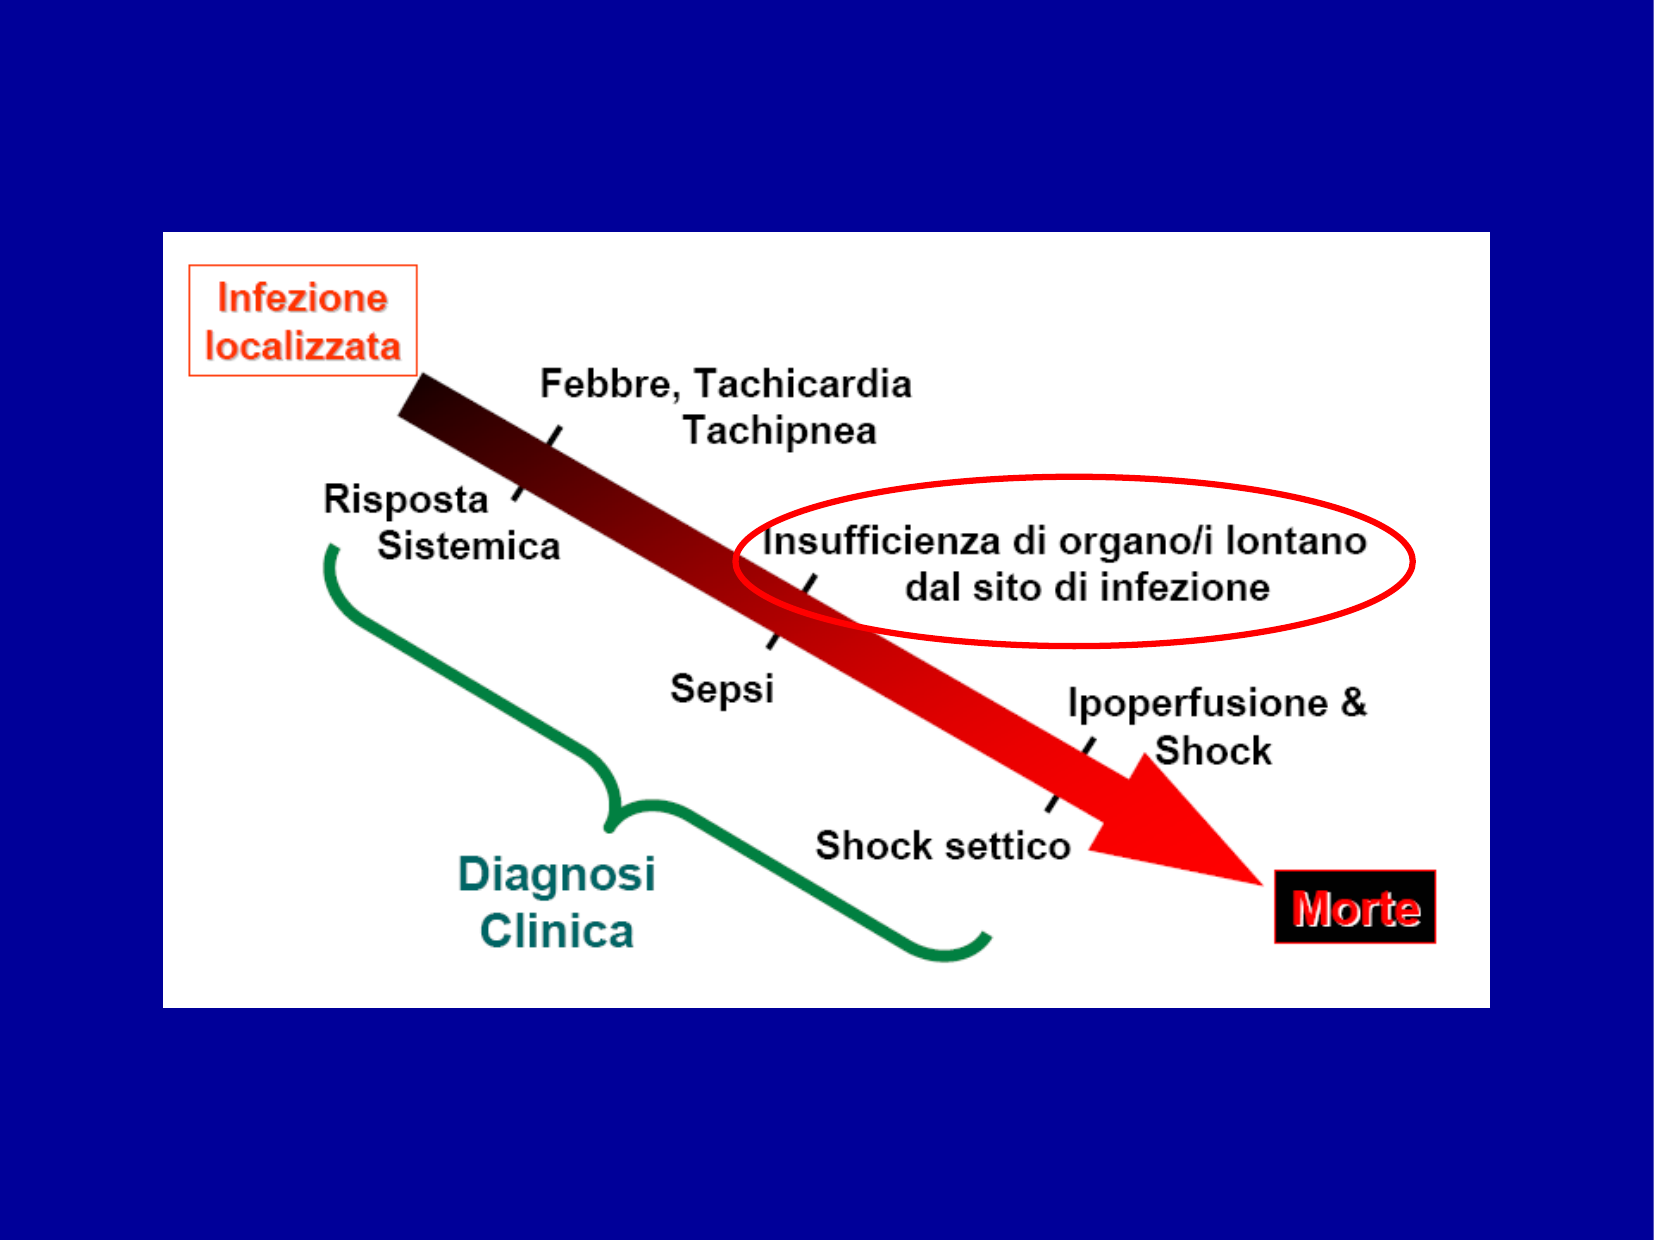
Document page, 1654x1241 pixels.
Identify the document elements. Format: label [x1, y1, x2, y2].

picture [163, 232, 1490, 1008]
